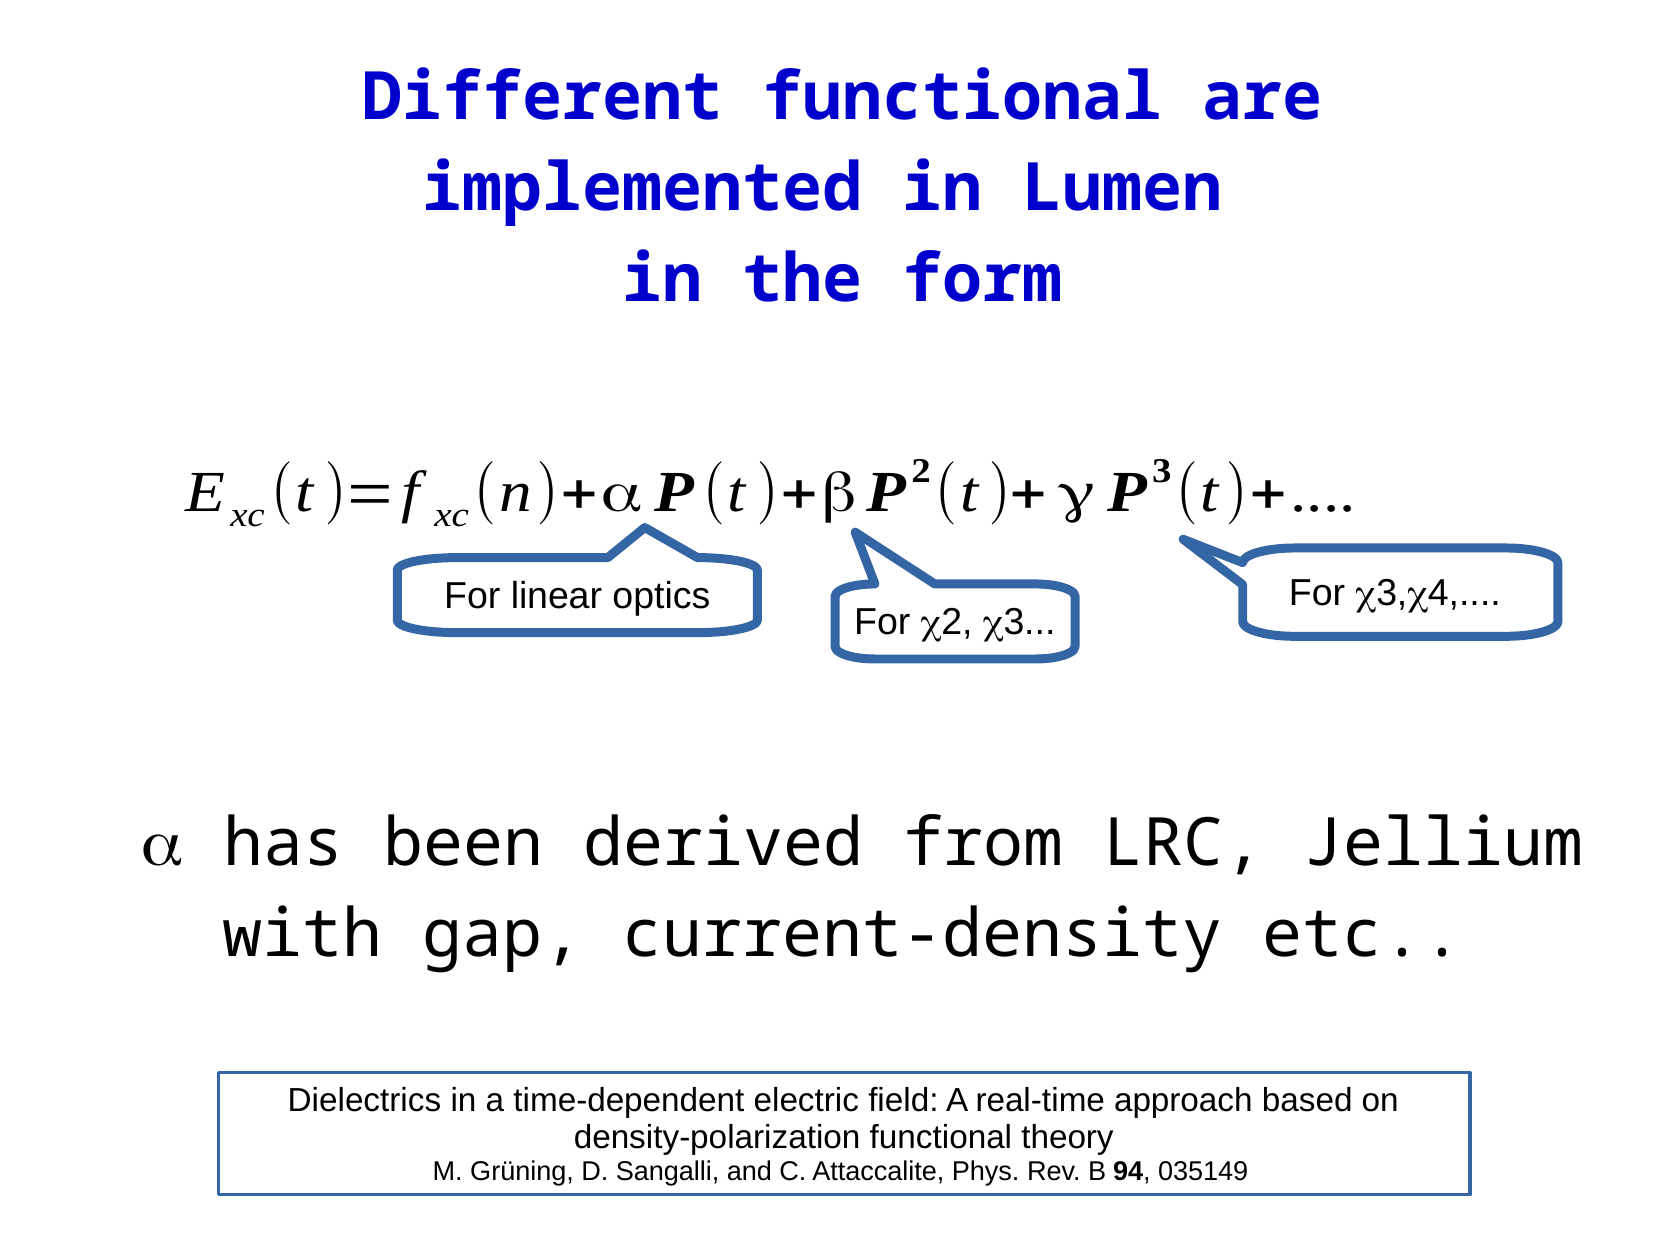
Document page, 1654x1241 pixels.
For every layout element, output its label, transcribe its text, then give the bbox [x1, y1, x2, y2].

title Different functional are implemented in Lumen in the form [150, 68, 1501, 301]
text_box a has been derived from LRC, Jellium with gap, current-density etc.. [45, 765, 1606, 1006]
text_box Dielectrics in a time-dependent electric field: A real-time approach based on density-polarization functional theory M. Grüning, D. Sangalli, and C. Attaccalite, Phys. Rev. B 94, 035149 [218, 1072, 1471, 1195]
text_box For c2, c3... [835, 532, 1076, 659]
text_box For linear optics [397, 527, 758, 633]
text_box For c3,c4,.... [1183, 539, 1558, 637]
chart [165, 449, 1373, 532]
